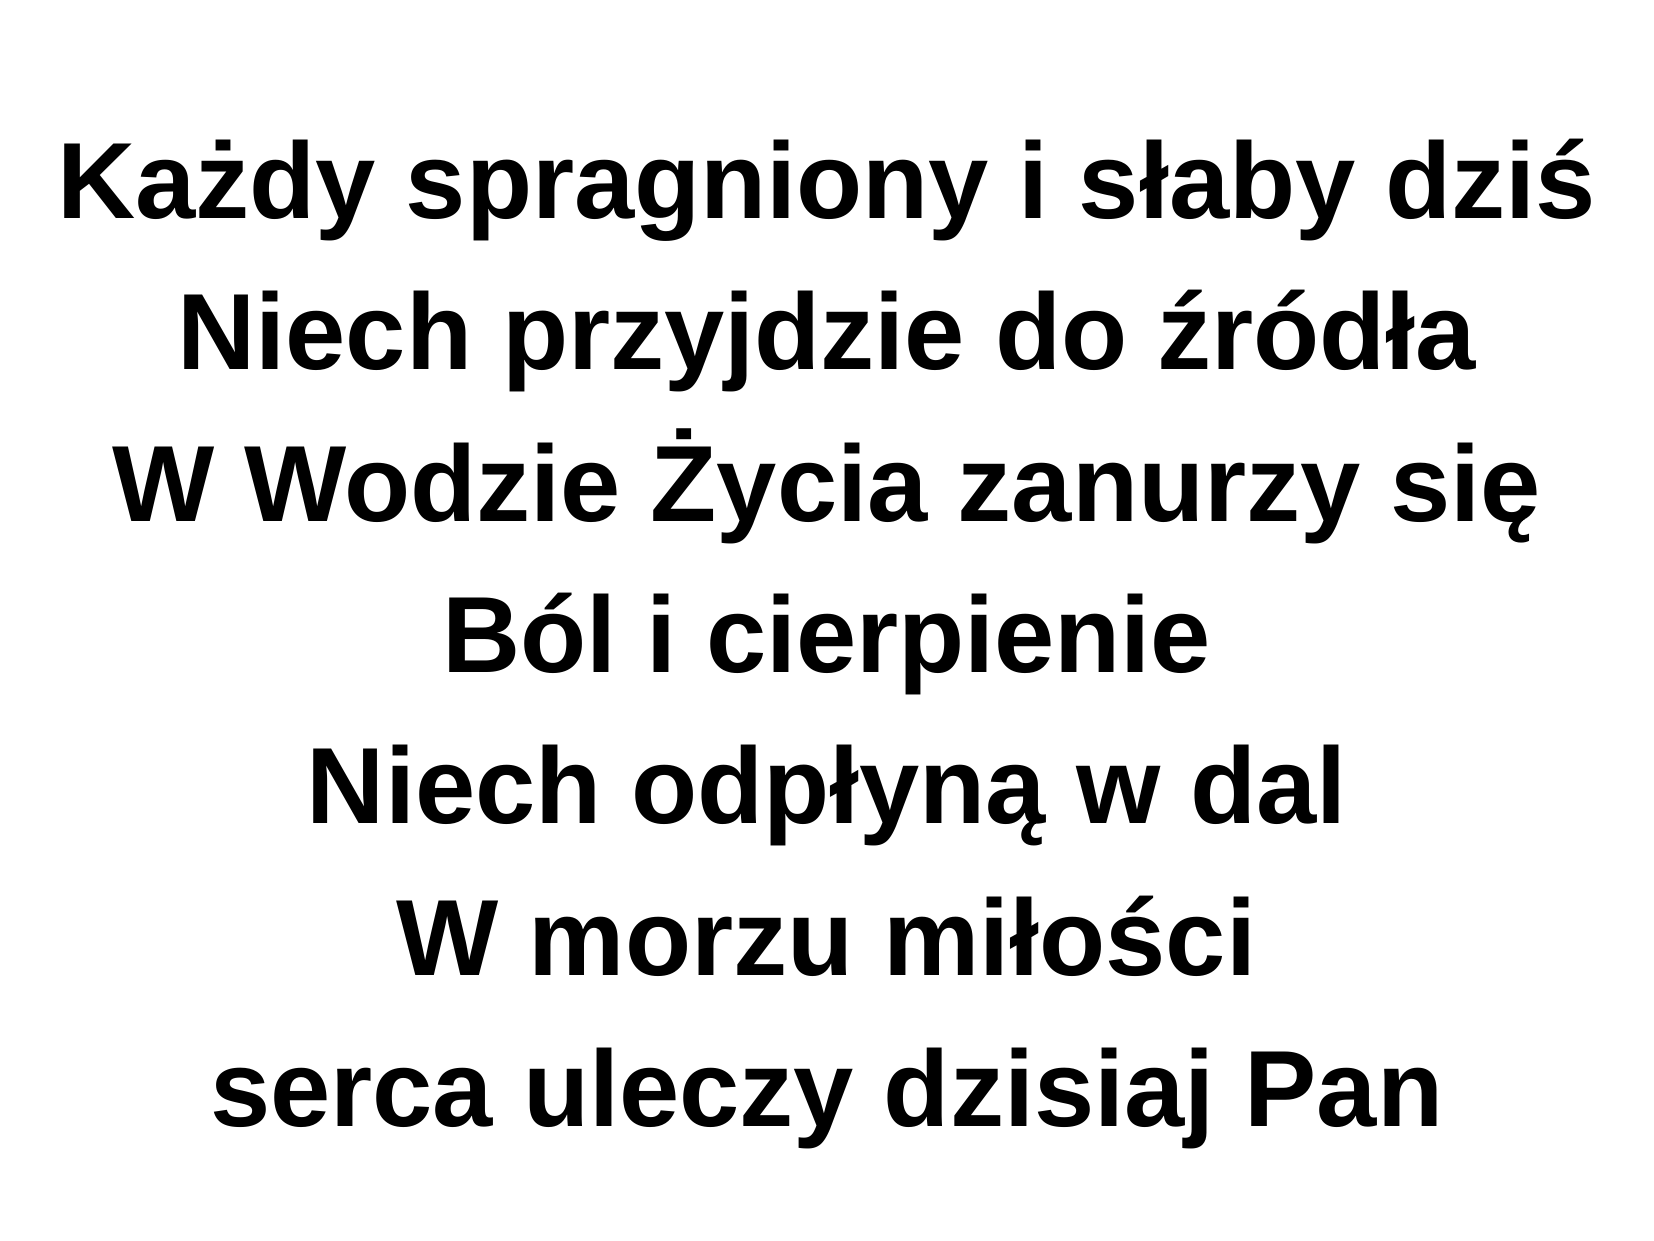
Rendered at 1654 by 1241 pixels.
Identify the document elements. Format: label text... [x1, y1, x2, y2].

subtitle Każdy spragniony i słaby dziś Niech przyjdzie do źródła W Wodzie Życia zanurzy się Ból i cierpienie Niech odpłyną w dal W morzu miłości serca uleczy dzisiaj Pan [0, 0, 1654, 1240]
